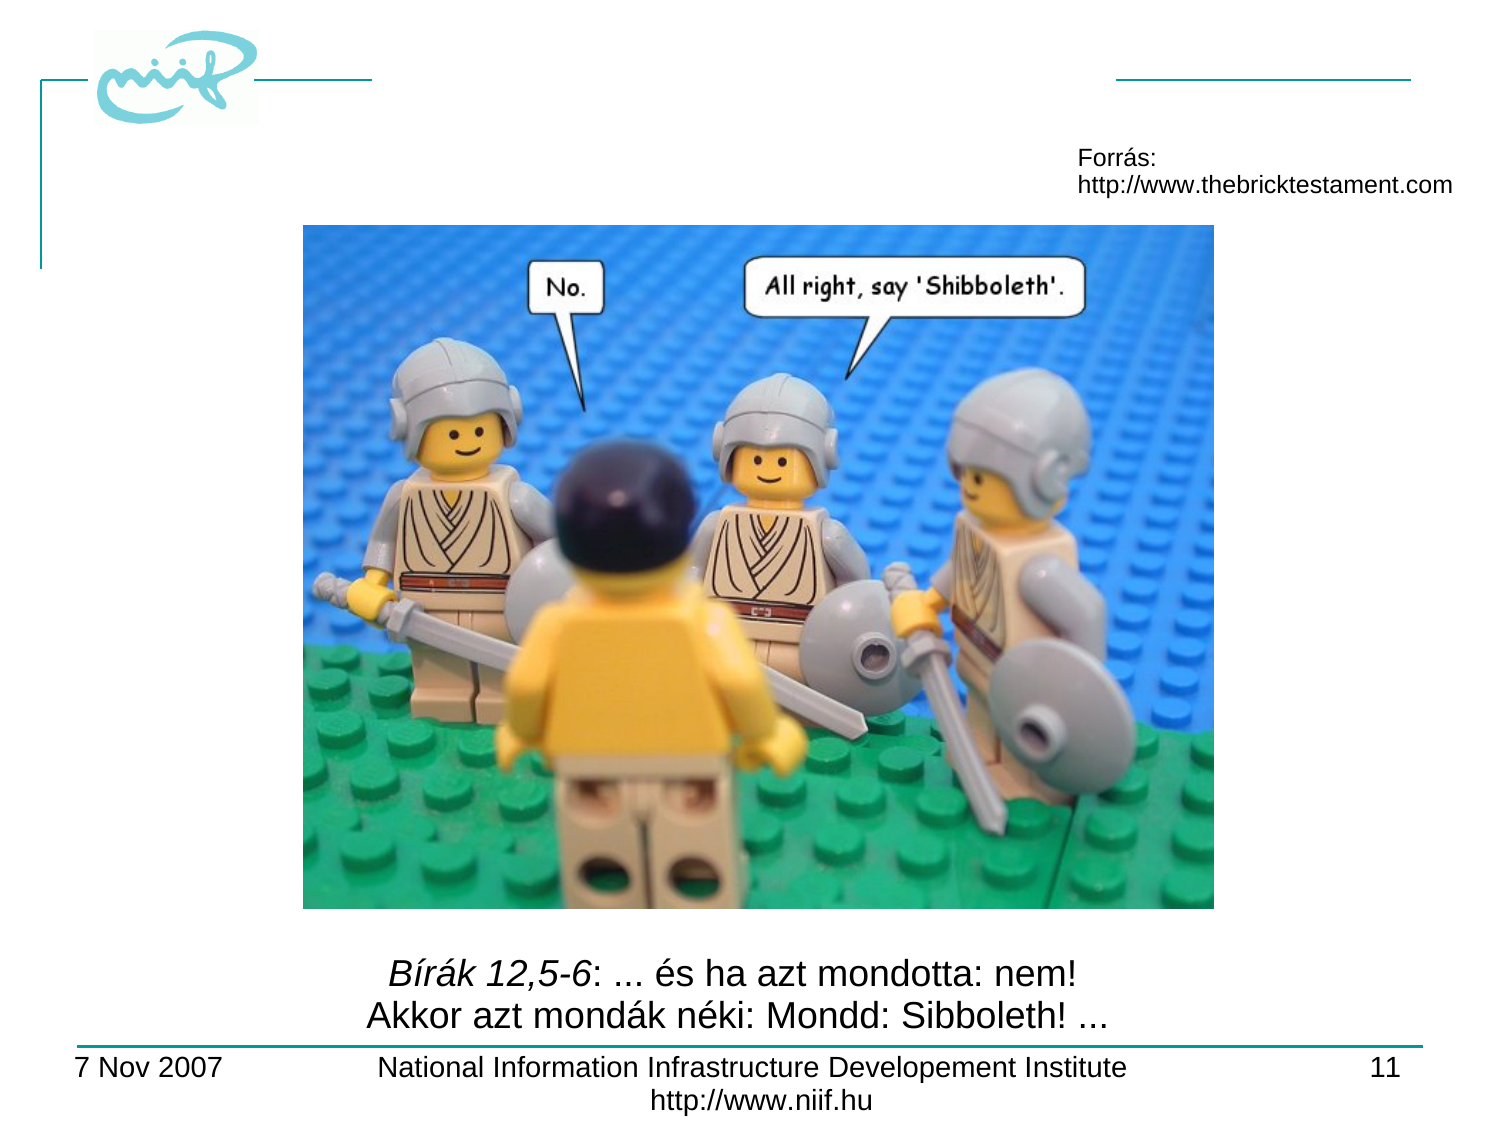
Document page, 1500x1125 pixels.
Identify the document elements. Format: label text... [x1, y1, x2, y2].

text_box Bírák 12,5-6: ... és ha azt mondotta: nem! Akkor azt mondák néki: Mondd: Sibboleth! ... [88, 944, 1388, 1044]
picture [303, 225, 1214, 909]
picture [94, 29, 259, 125]
text_box Forrás: http://www.thebricktestament.com [1062, 135, 1477, 207]
